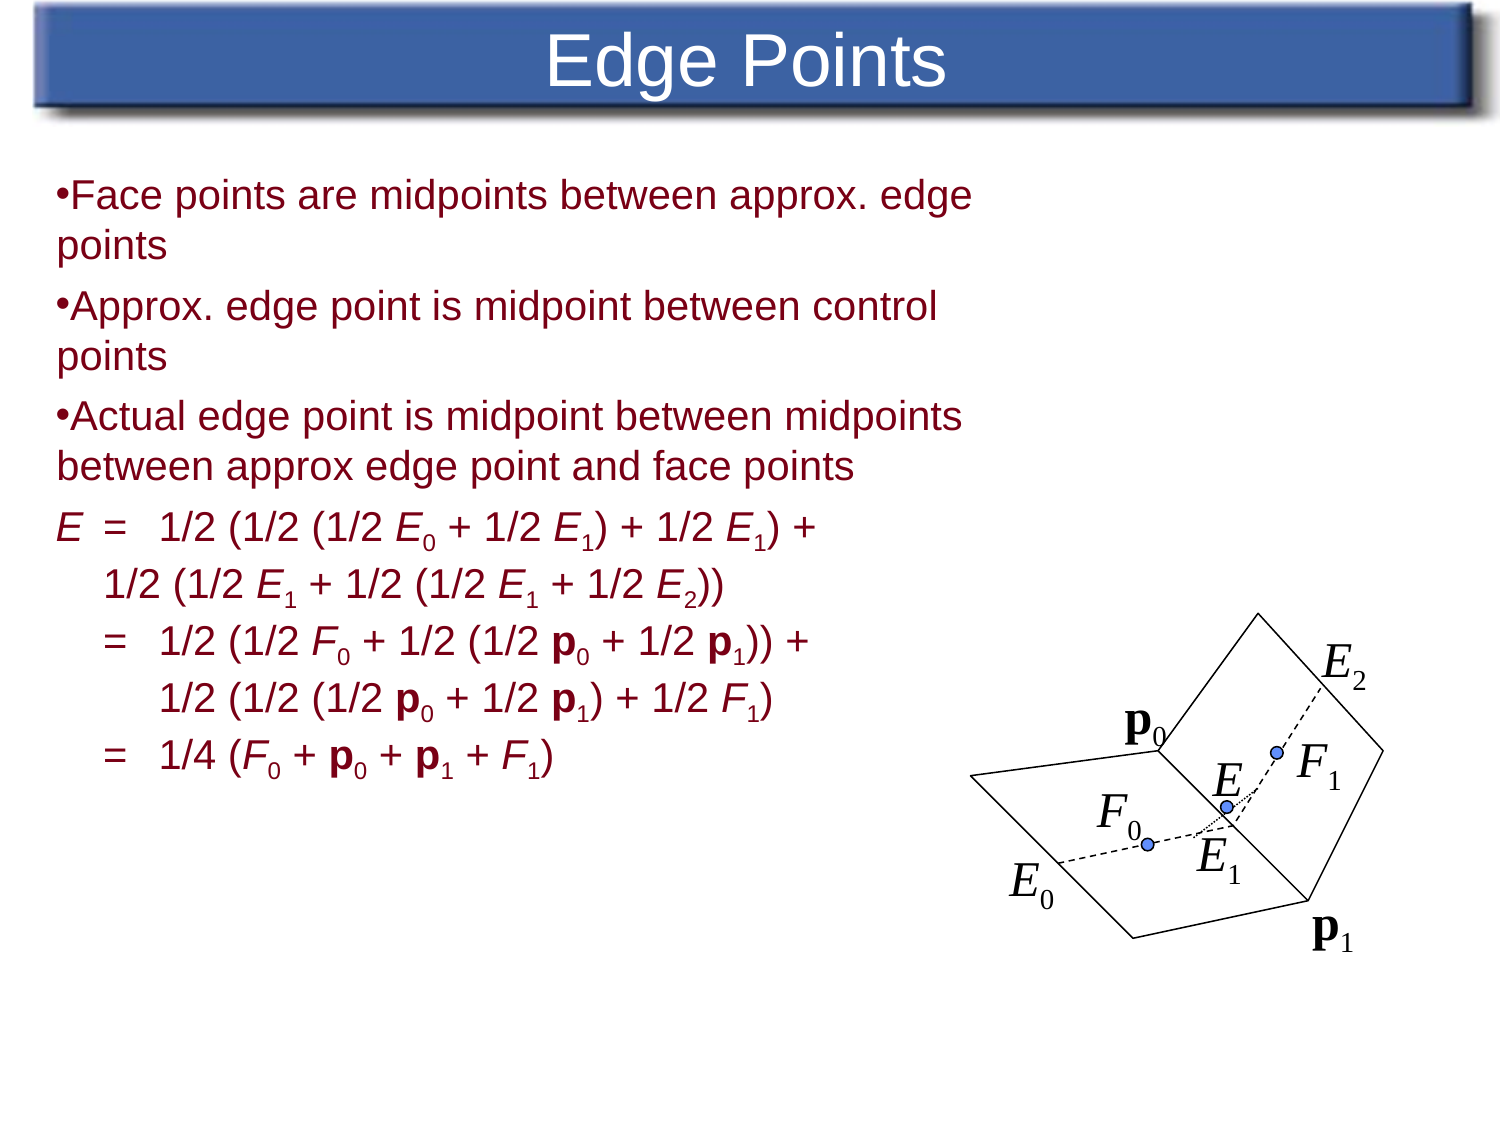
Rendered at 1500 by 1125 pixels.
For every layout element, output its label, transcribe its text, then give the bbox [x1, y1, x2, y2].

list Face points are midpoints between approx. edge points Approx. edge point is midpoint between control points Actual edge point is midpoint between midpoints between approx edge point and face points E = 1/2 (1/2 (1/2 E0 + 1/2 E1) + 1/2 E1) + 1/2 (1/2 E1 + 1/2 (1/2 E1 + 1/2 E2)) = 1/2 (1/2 F0 + 1/2 (1/2 p0 + 1/2 p1)) + 1/2 (1/2 (1/2 p0 + 1/2 p1) + 1/2 F1) = 1/4 (F0 + p0 + p1 + F1) [41, 160, 1001, 1013]
text_box E1 [1225, 814, 1257, 847]
text_box E [1197, 732, 1258, 814]
text_box F0 [1082, 763, 1157, 854]
text_box E0 [994, 832, 1070, 923]
text_box E2 [1307, 613, 1382, 704]
text_box p1 [1297, 875, 1319, 898]
text_box p0 [1109, 752, 1166, 761]
text_box F1 [1282, 713, 1357, 804]
text_box p0 [1160, 721, 1182, 761]
text_box p1 [1297, 892, 1305, 902]
text_box E2 [1307, 670, 1338, 704]
title Edge Points [0, 0, 1493, 114]
text_box p0 [1156, 728, 1163, 745]
text_box [1270, 746, 1284, 760]
text_box E0 [1029, 832, 1070, 873]
text_box p1 [1297, 875, 1370, 967]
picture [32, 0, 1500, 127]
text_box p0 [1109, 669, 1182, 756]
text_box E1 [1182, 807, 1257, 898]
text_box [1141, 838, 1154, 851]
